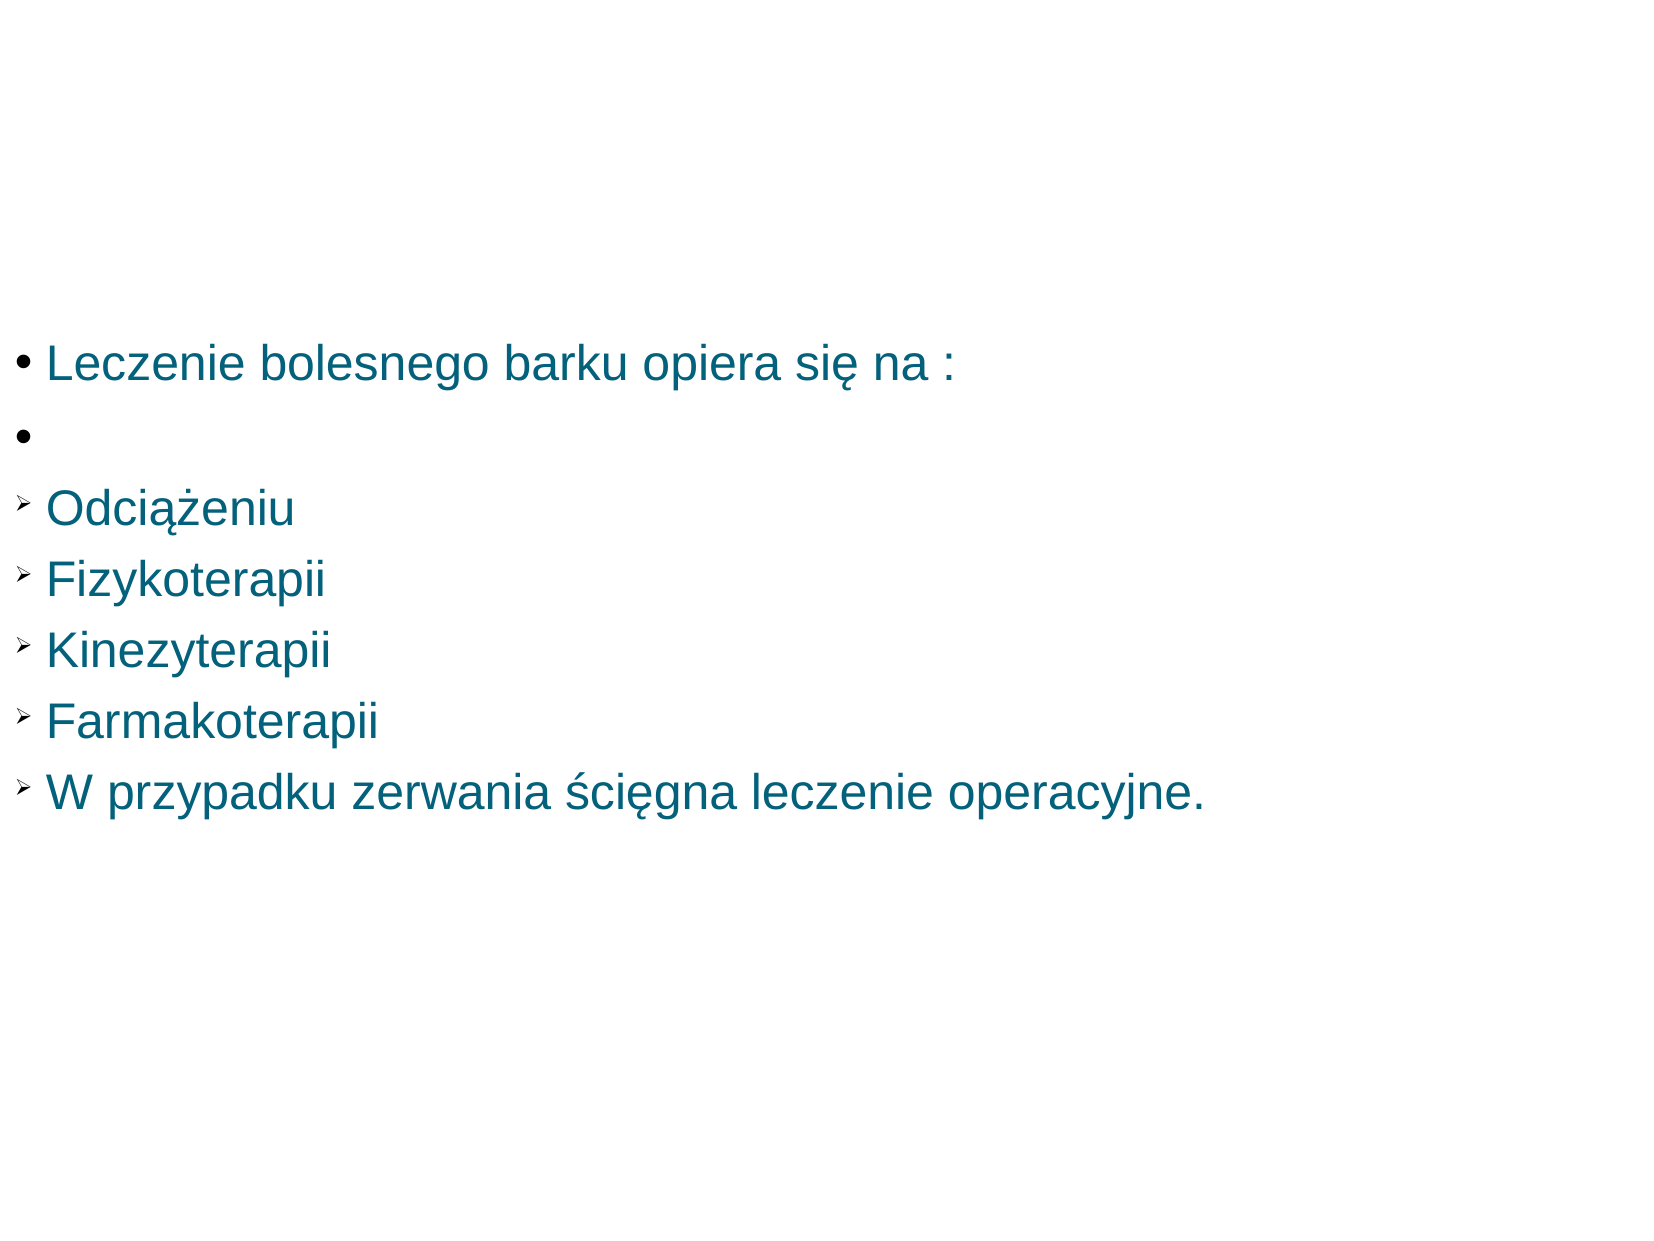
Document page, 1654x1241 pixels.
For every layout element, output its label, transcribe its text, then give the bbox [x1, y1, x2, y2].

subtitle Leczenie bolesnego barku opiera się na : Odciążeniu Fizykoterapii Kinezyterapii Farmakoterapii W przypadku zerwania ścięgna leczenie operacyjne. [0, 49, 1383, 1109]
